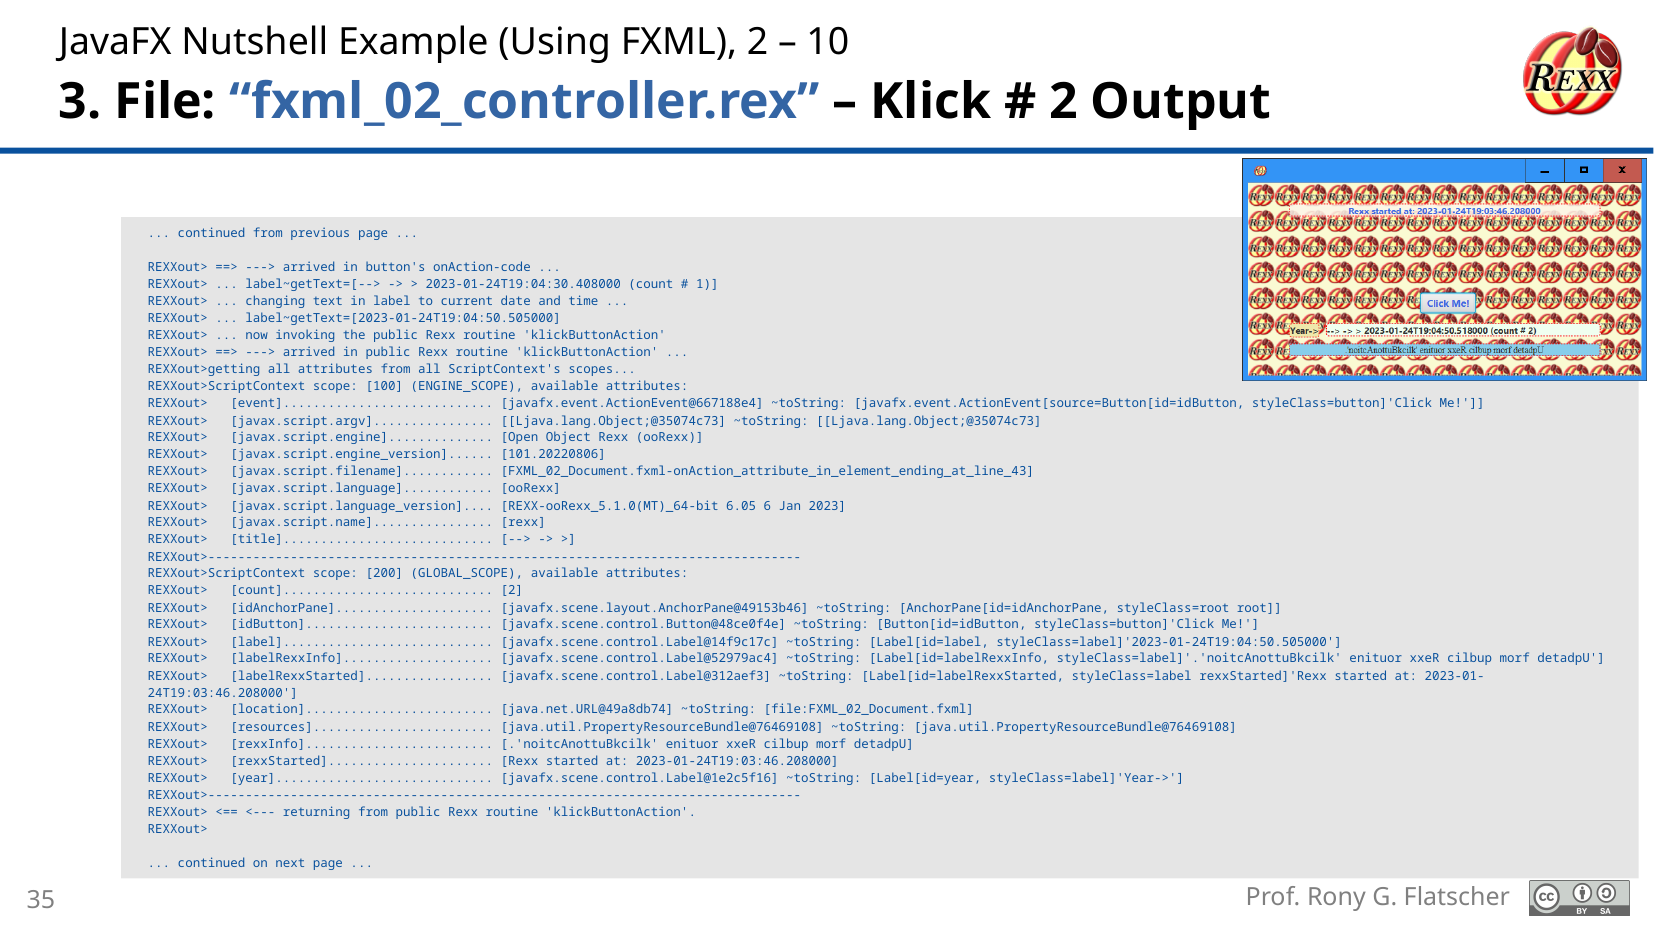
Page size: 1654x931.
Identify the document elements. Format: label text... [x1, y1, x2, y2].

picture [1242, 158, 1647, 381]
title JavaFX Nutshell Example (Using FXML), 2 – 10 3. File: “fxml_02_controller.rex” – Klick # 2 Output [0, 0, 1625, 148]
text_box ... continued from previous page ... REXXout> ==> ---> arrived in button's onAction-code ... REXXout> ... label~getText=[--> -> > 2023-01-24T19:04:30.408000 (count # 1)] REXXout> ... changing text in label to current date and time ... REXXout> ... label~getText=[2023-01-24T19:04:50.505000] REXXout> ... now invoking the public Rexx routine 'klickButtonAction' REXXout> ==> ---> arrived in public Rexx routine 'klickButtonAction' ... REXXout>getting all attributes from all ScriptContext's scopes... REXXout>ScriptContext scope: [100] (ENGINE_SCOPE), available attributes: REXXout> [event]............................ [javafx.event.ActionEvent@667188e4] ~toString: [javafx.event.ActionEvent[source=Button[id=idButton, styleClass=button]'Click Me!']] REXXout> [javax.script.argv]................ [[Ljava.lang.Object;@35074c73] ~toString: [[Ljava.lang.Object;@35074c73] REXXout> [javax.script.engine].............. [Open Object Rexx (ooRexx)] REXXout> [javax.script.engine_version]...... [101.20220806] REXXout> [javax.script.filename]............ [FXML_02_Document.fxml-onAction_attribute_in_element_ending_at_line_43] REXXout> [javax.script.language]............ [ooRexx] REXXout> [javax.script.language_version].... [REXX-ooRexx_5.1.0(MT)_64-bit 6.05 6 Jan 2023] REXXout> [javax.script.name]................ [rexx] REXXout> [title]............................ [--> -> >] REXXout>------------------------------------------------------------------------------- REXXout>ScriptContext scope: [200] (GLOBAL_SCOPE), available attributes: REXXout> [count]............................ [2] REXXout> [idAnchorPane]..................... [javafx.scene.layout.AnchorPane@49153b46] ~toString: [AnchorPane[id=idAnchorPane, styleClass=root root]] REXXout> [idButton]......................... [javafx.scene.control.Button@48ce0f4e] ~toString: [Button[id=idButton, styleClass=button]'Click Me!'] REXXout> [label]............................ [javafx.scene.control.Label@14f9c17c] ~toString: [Label[id=label, styleClass=label]'2023-01-24T19:04:50.505000'] REXXout> [labelRexxInfo].................... [javafx.scene.control.Label@52979ac4] ~toString: [Label[id=labelRexxInfo, styleClass=label]'.'noitcAnottuBkcilk' enituor xxeR cilbup morf detadpU'] REXXout> [labelRexxStarted]................. [javafx.scene.control.Label@312aef3] ~toString: [Label[id=labelRexxStarted, styleClass=label rexxStarted]'Rexx started at: 2023-01-24T19:03:46.208000'] REXXout> [location]......................... [java.net.URL@49a8db74] ~toString: [file:FXML_02_Document.fxml] REXXout> [resources]........................ [java.util.PropertyResourceBundle@76469108] ~toString: [java.util.PropertyResourceBundle@76469108] REXXout> [rexxInfo]......................... [.'noitcAnottuBkcilk' enituor xxeR cilbup morf detadpU] REXXout> [rexxStarted]...................... [Rexx started at: 2023-01-24T19:03:46.208000] REXXout> [year]............................. [javafx.scene.control.Label@1e2c5f16] ~toString: [Label[id=year, styleClass=label]'Year->'] REXXout>------------------------------------------------------------------------------- REXXout> <== <--- returning from public Rexx routine 'klickButtonAction'. REXXout> ... continued on next page ... [121, 217, 1639, 866]
